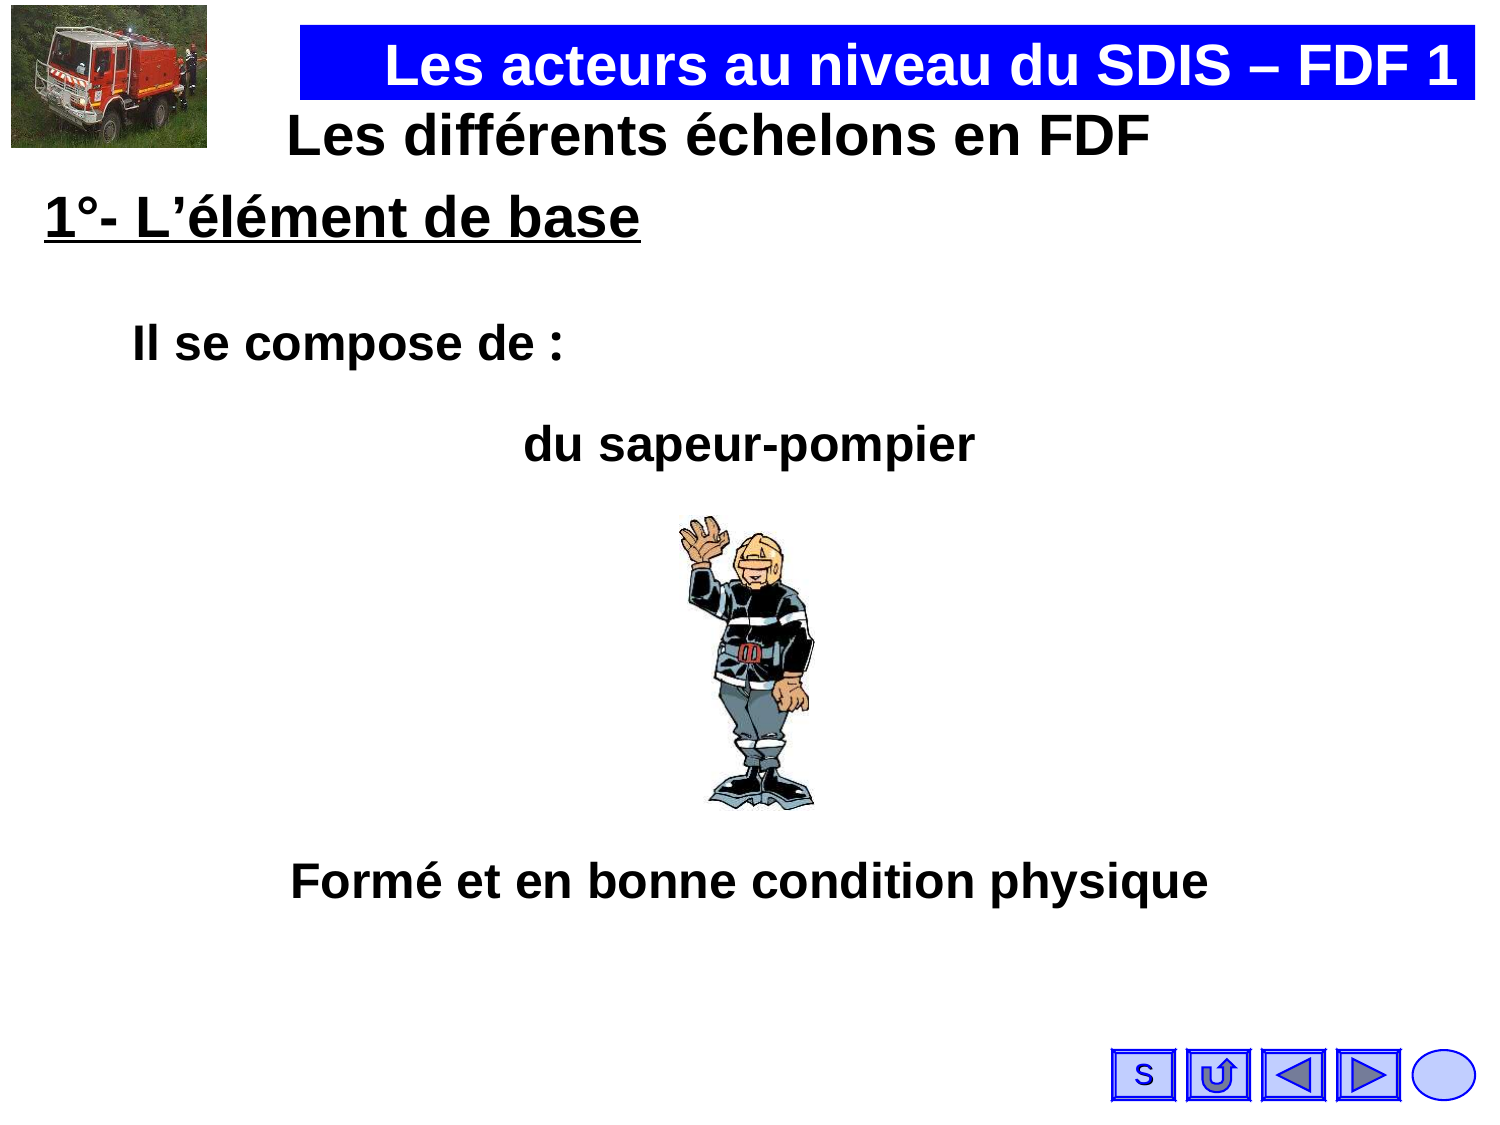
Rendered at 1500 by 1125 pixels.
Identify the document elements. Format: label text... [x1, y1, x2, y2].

text_box Les acteurs au niveau du SDIS – FDF 1 [300, 24, 1476, 100]
text_box Les différents échelons en FDF [271, 94, 1447, 175]
picture [679, 515, 815, 811]
text_box du sapeur-pompier [508, 408, 992, 480]
text_box 1°- L’élément de base [29, 176, 657, 258]
text_box Il se compose de : [118, 298, 587, 383]
text_box Formé et en bonne condition physique [275, 846, 1225, 918]
picture [11, 5, 207, 148]
text_box [1412, 1050, 1476, 1101]
